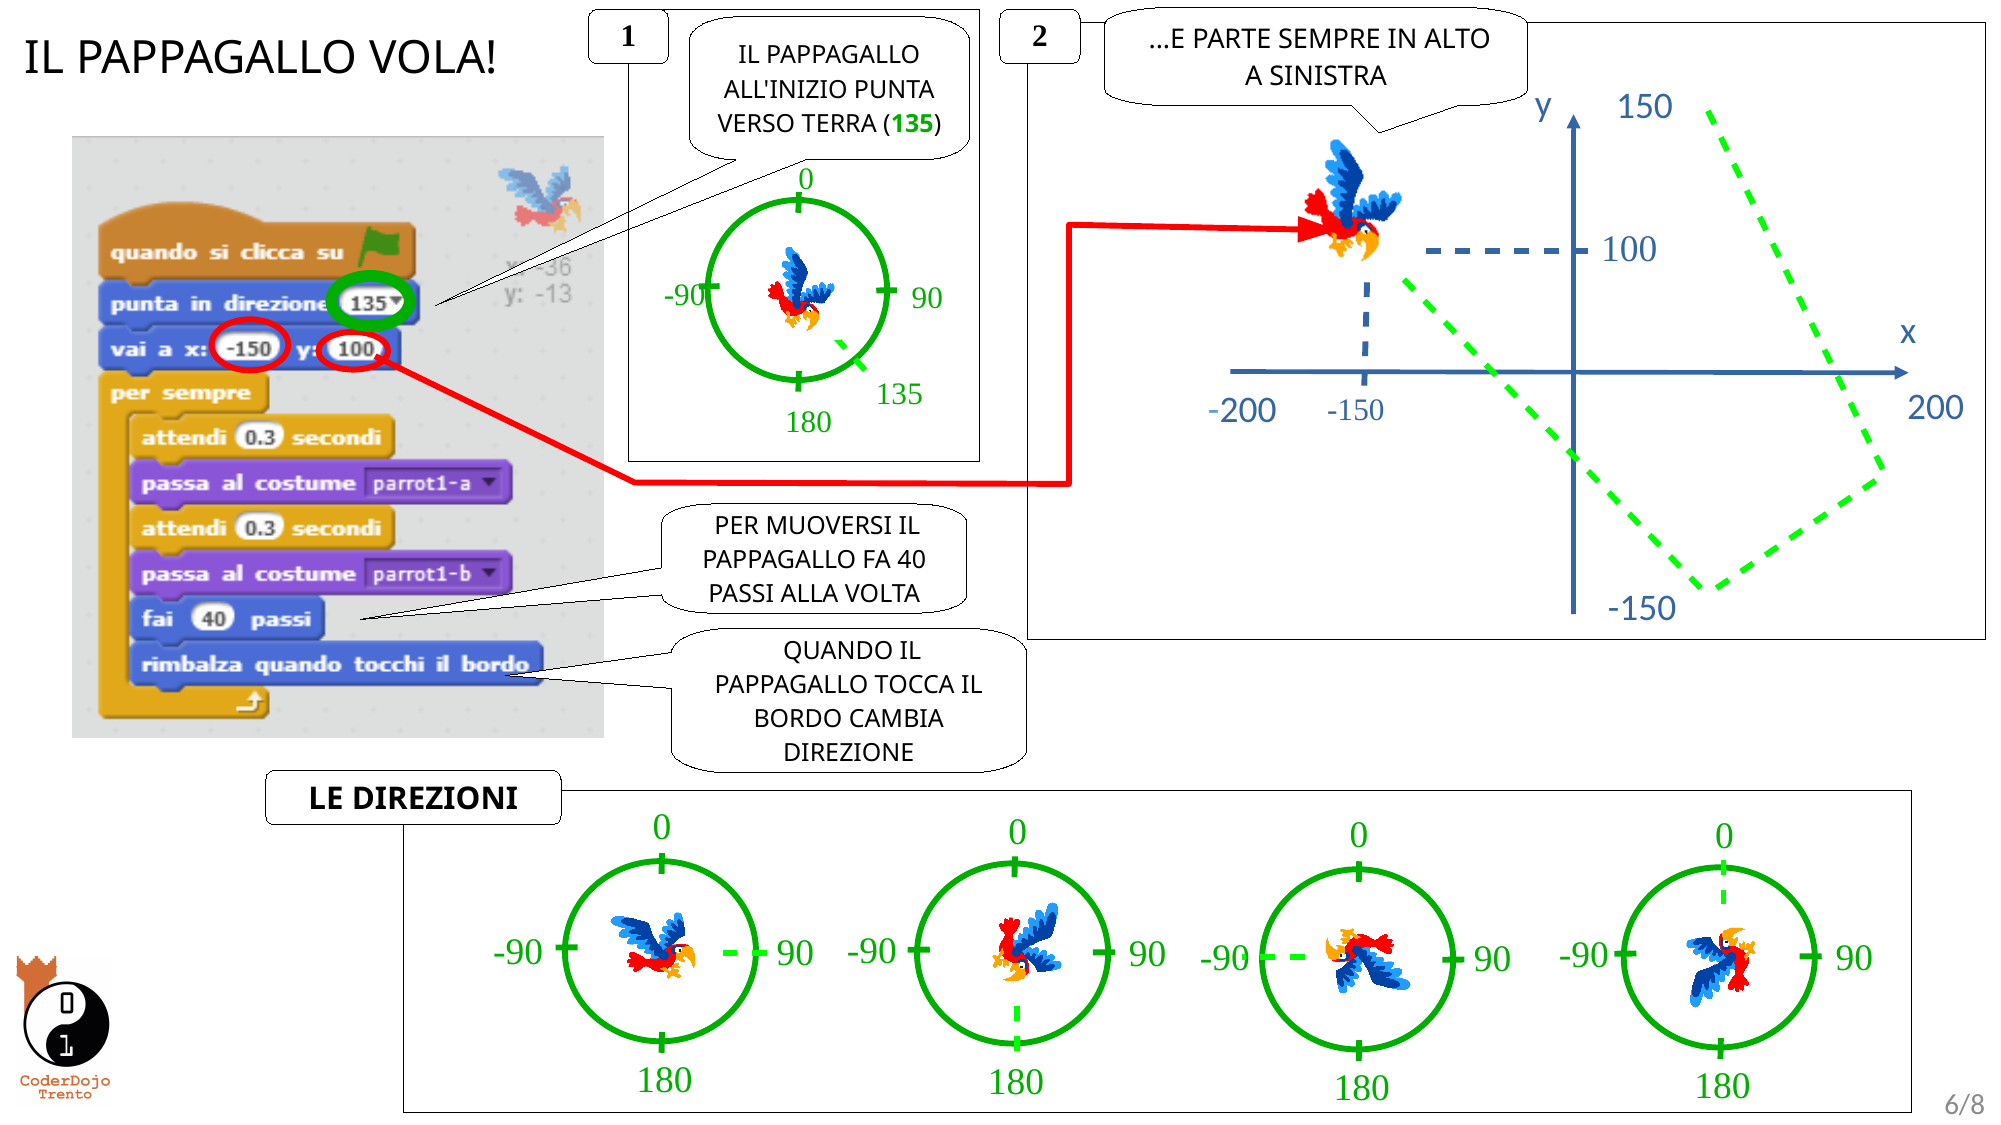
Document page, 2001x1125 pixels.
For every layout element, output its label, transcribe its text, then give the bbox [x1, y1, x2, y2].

text_box QUANDO IL PAPPAGALLO TOCCA IL BORDO CAMBIA DIREZIONE [505, 628, 1027, 773]
text_box [1027, 22, 1986, 640]
text_box [403, 790, 1912, 1113]
picture [338, 282, 403, 320]
text_box 1 [588, 9, 669, 64]
text_box PER MUOVERSI IL PAPPAGALLO FA 40 PASSI ALLA VOLTA [360, 503, 967, 620]
text_box LE DIREZIONI [265, 770, 562, 825]
picture [16, 956, 111, 1109]
text_box IL PAPPAGALLO ALL'INIZIO PUNTA VERSO TERRA (135) [435, 211, 628, 306]
text_box 2 [999, 9, 1081, 64]
text_box ...E PARTE SEMPRE IN ALTO A SINISTRA [1104, 7, 1528, 133]
text_box [628, 9, 980, 462]
text_box 180 [1318, 1113, 1405, 1120]
picture [322, 335, 384, 366]
text_box IL PAPPAGALLO VOLA! [10, 16, 544, 96]
text_box 180 [1679, 1113, 1766, 1118]
picture [72, 136, 604, 738]
